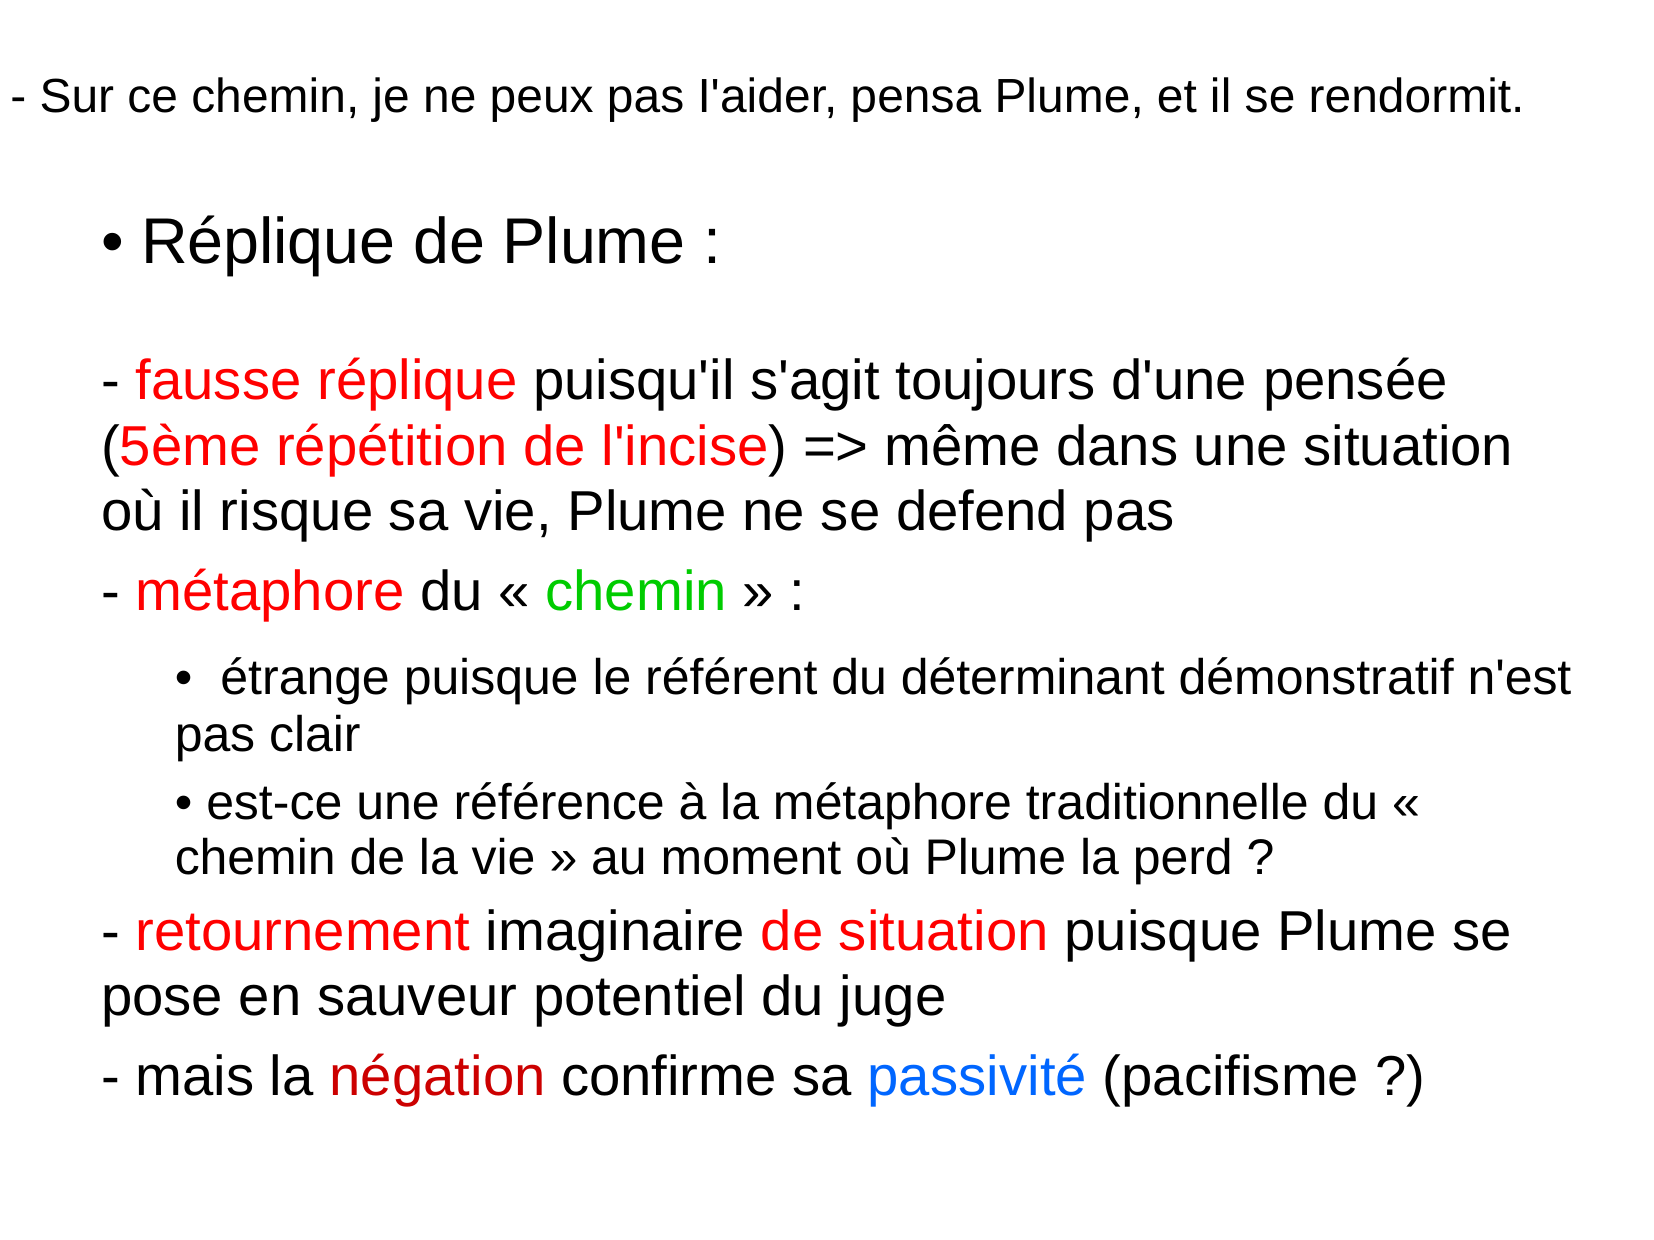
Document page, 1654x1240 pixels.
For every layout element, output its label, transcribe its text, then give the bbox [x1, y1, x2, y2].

text_box - Sur ce chemin, je ne peux pas I'aider, pensa Plume, et il se rendormit. [10, 65, 1585, 117]
text_box • Réplique de Plume : - fausse réplique puisqu'il s'agit toujours d'une pensée (5ème répétition de l'incise) => même dans une situation où il risque sa vie, Plume ne se defend pas - métaphore du « chemin » : • étrange puisque le référent du déterminant démonstratif n'est pas clair • est-ce une référence à la métaphore traditionnelle du « chemin de la vie » au moment où Plume la perd ? - retournement imaginaire de situation puisque Plume se pose en sauveur potentiel du juge - mais la négation confirme sa passivité (pacifisme ?) [101, 198, 1586, 1132]
